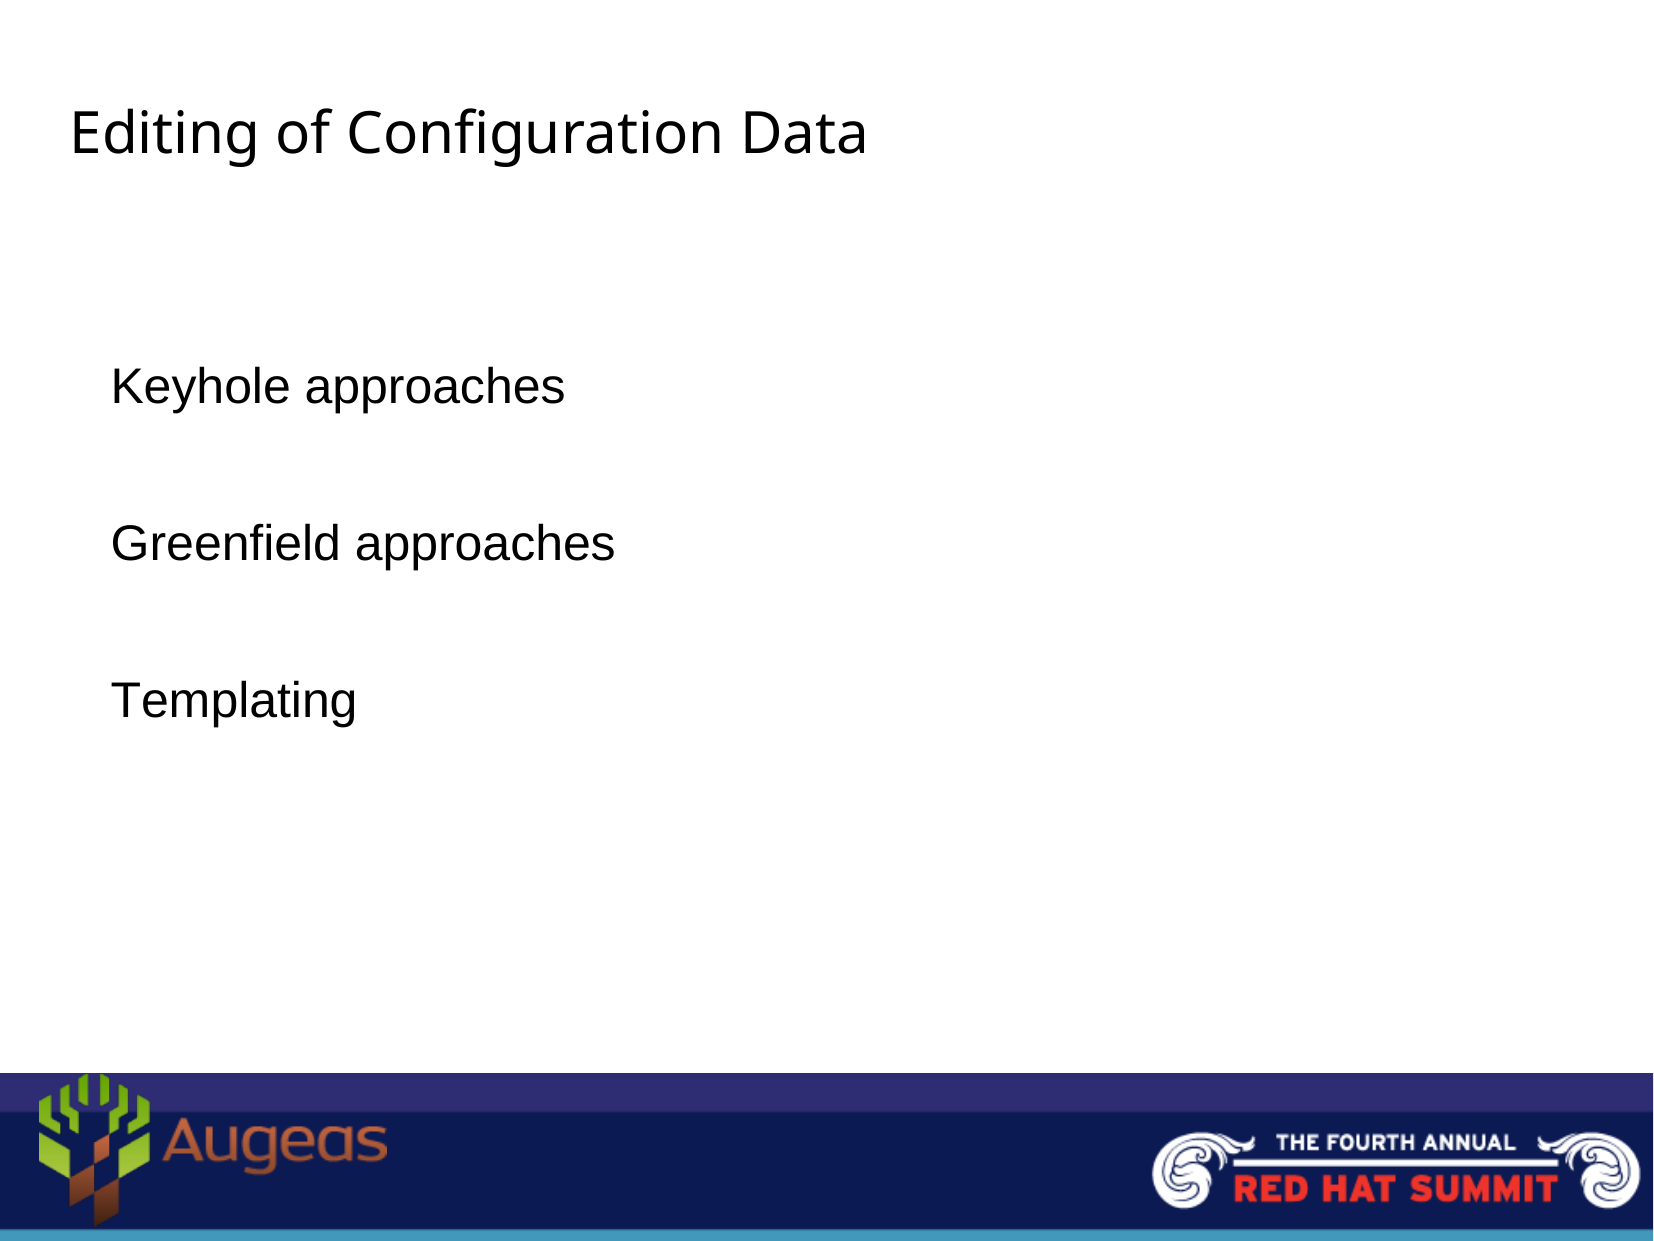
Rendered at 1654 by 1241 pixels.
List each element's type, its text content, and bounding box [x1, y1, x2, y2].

title Editing of Configuration Data [69, 71, 1501, 190]
list Keyhole approaches Greenfield approaches Templating [71, 358, 1495, 1089]
picture [0, 1073, 1654, 1241]
